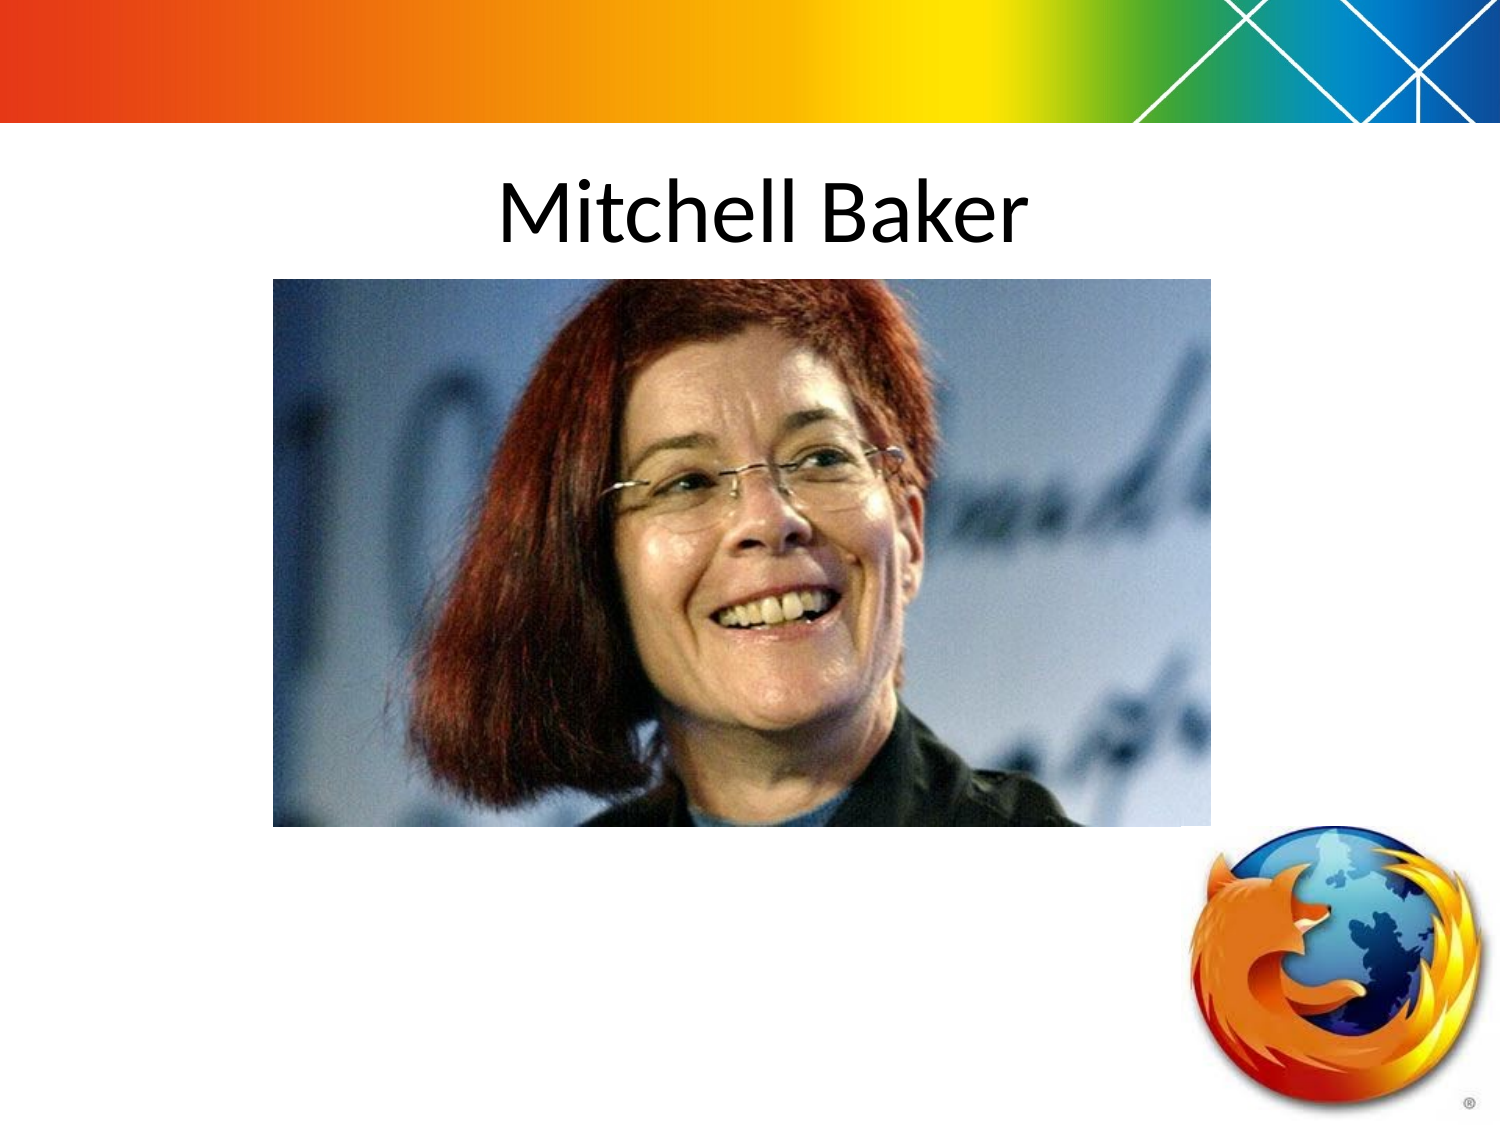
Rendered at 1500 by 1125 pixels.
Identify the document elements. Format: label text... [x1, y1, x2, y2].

title Mitchell Baker [88, 88, 1439, 324]
picture [273, 324, 1500, 1125]
picture [0, 0, 1323, 123]
picture [1340, 0, 1500, 123]
